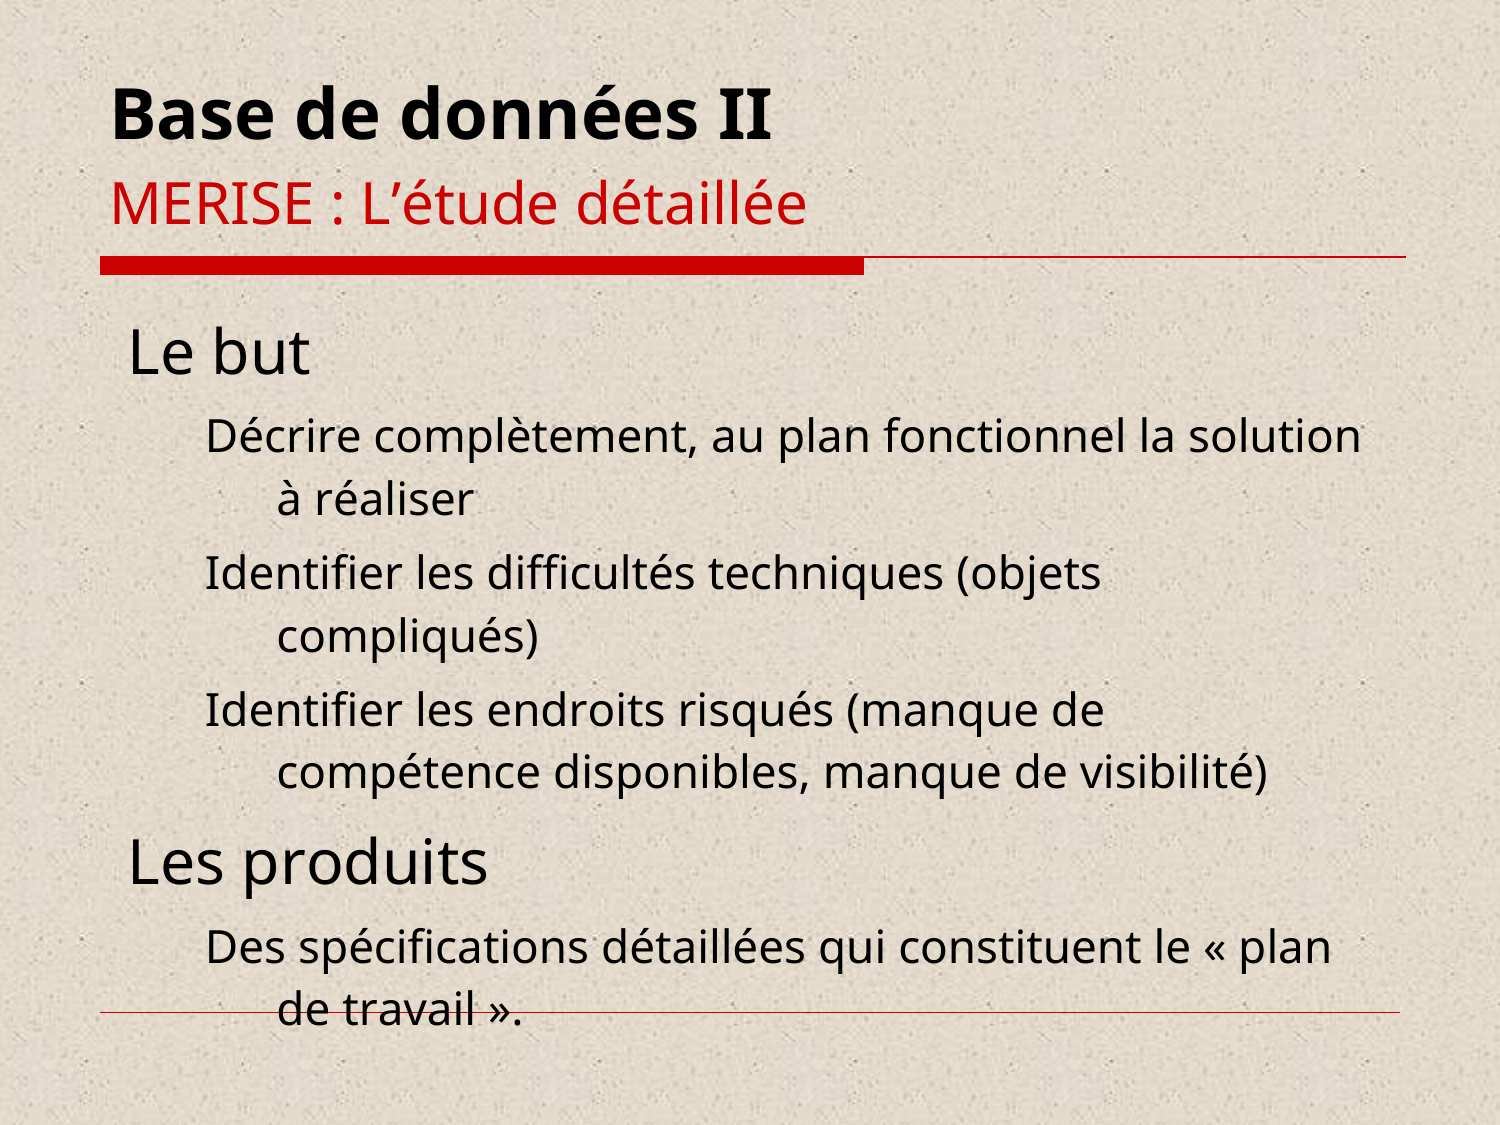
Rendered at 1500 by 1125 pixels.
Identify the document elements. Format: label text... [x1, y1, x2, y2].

list Le but Décrire complètement, au plan fonctionnel la solution à réaliser Identifier les difficultés techniques (objets compliqués) Identifier les endroits risqués (manque de compétence disponibles, manque de visibilité) Les produits Des spécifications détaillées qui constituent le « plan de travail ». [112, 299, 1388, 1033]
title Base de données II MERISE : L’étude détaillée [94, 49, 1407, 250]
picture [0, 0, 1500, 1125]
